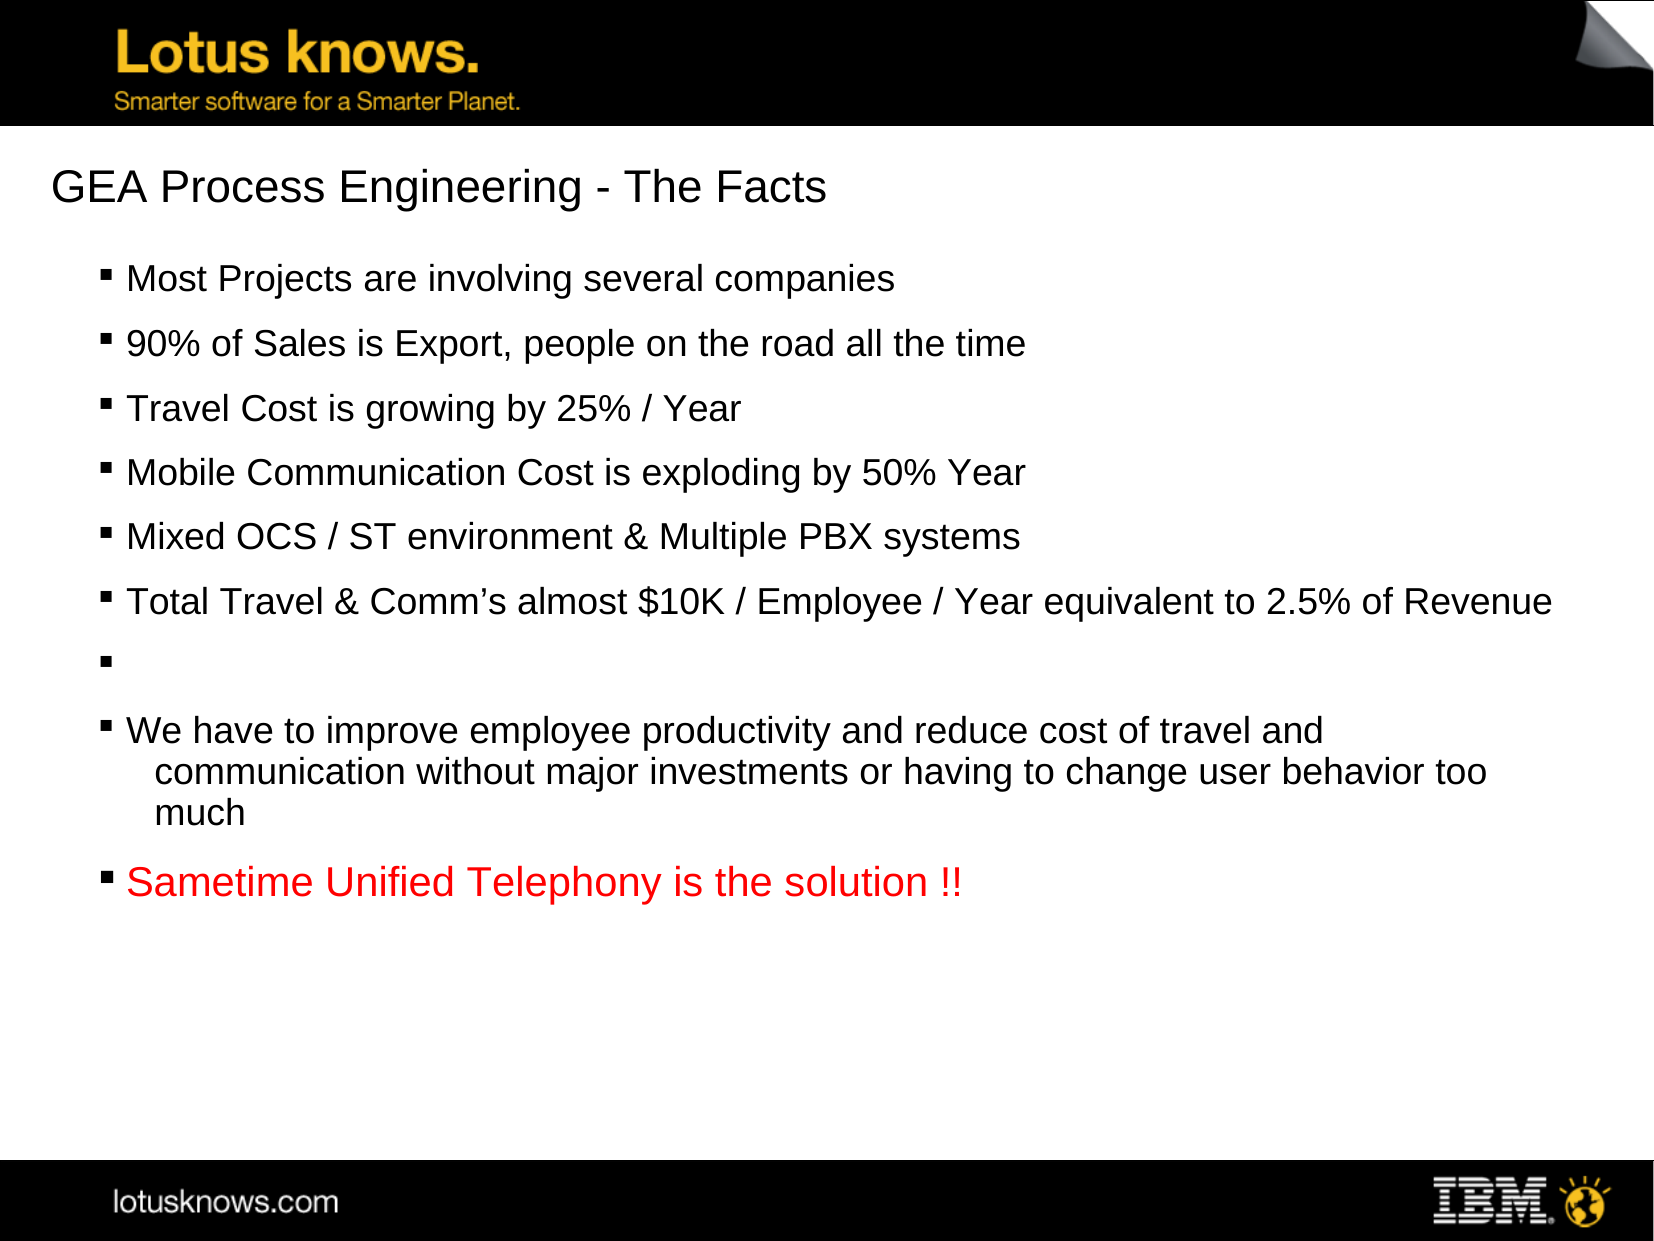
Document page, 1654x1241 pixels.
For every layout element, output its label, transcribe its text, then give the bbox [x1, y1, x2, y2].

picture [0, 0, 1654, 126]
title GEA Process Engineering - The Facts [35, 157, 1607, 274]
text_box Most Projects are involving several companies 90% of Sales is Export, people on the road all the time Travel Cost is growing by 25% / Year Mobile Communication Cost is exploding by 50% Year Mixed OCS / ST environment & Multiple PBX systems Total Travel & Comm’s almost $10K / Employee / Year equivalent to 2.5% of Revenue We have to improve employee productivity and reduce cost of travel and communication without major investments or having to change user behavior too much Sametime Unified Telephony is the solution !! [82, 251, 1596, 1108]
picture [0, 1160, 1654, 1241]
